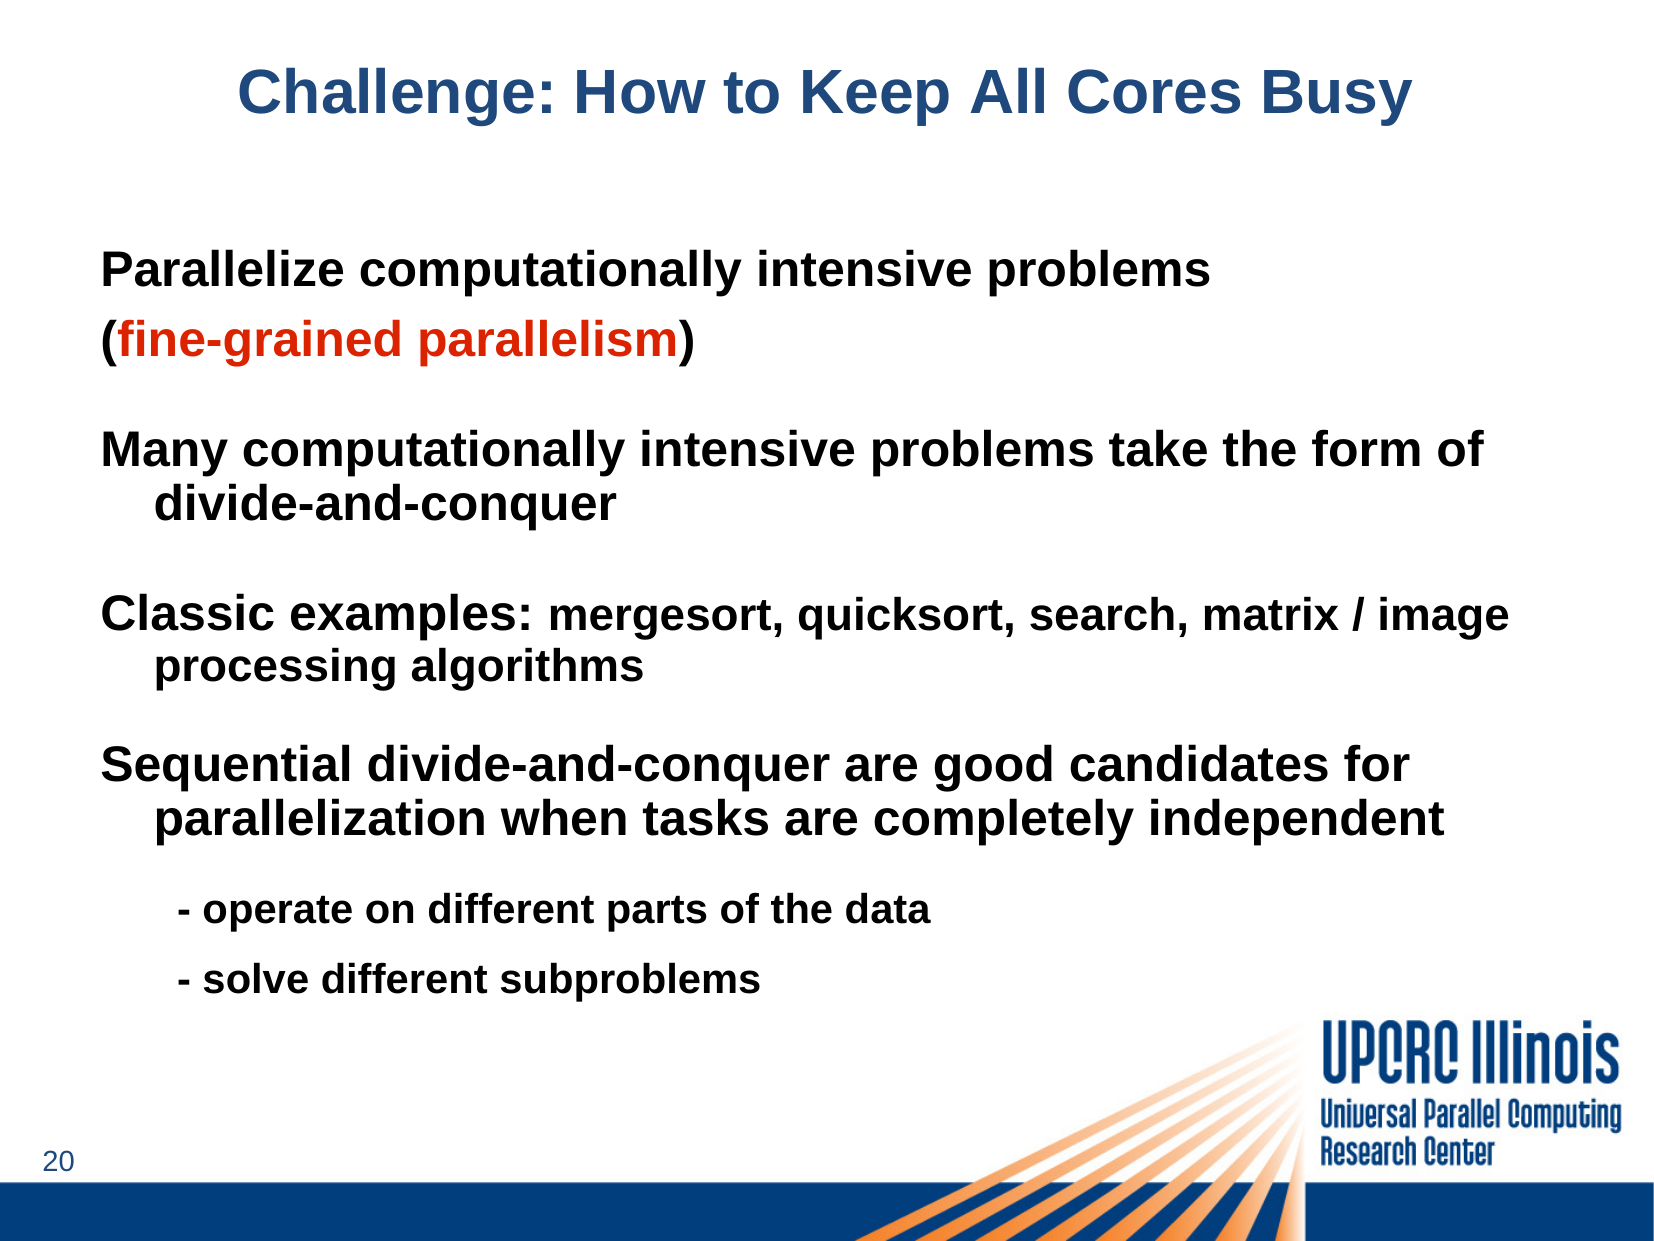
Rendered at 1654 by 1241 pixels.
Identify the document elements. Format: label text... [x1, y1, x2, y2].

list Parallelize computationally intensive problems (fine-grained parallelism) Many computationally intensive problems take the form of divide-and-conquer Classic examples: mergesort, quicksort, search, matrix / image processing algorithms Sequential divide-and-conquer are good candidates for parallelization when tasks are completely independent - operate on different parts of the data - solve different subproblems [82, 242, 1571, 1169]
title Challenge: How to Keep All Cores Busy [82, 0, 1570, 242]
picture [0, 1005, 1654, 1241]
